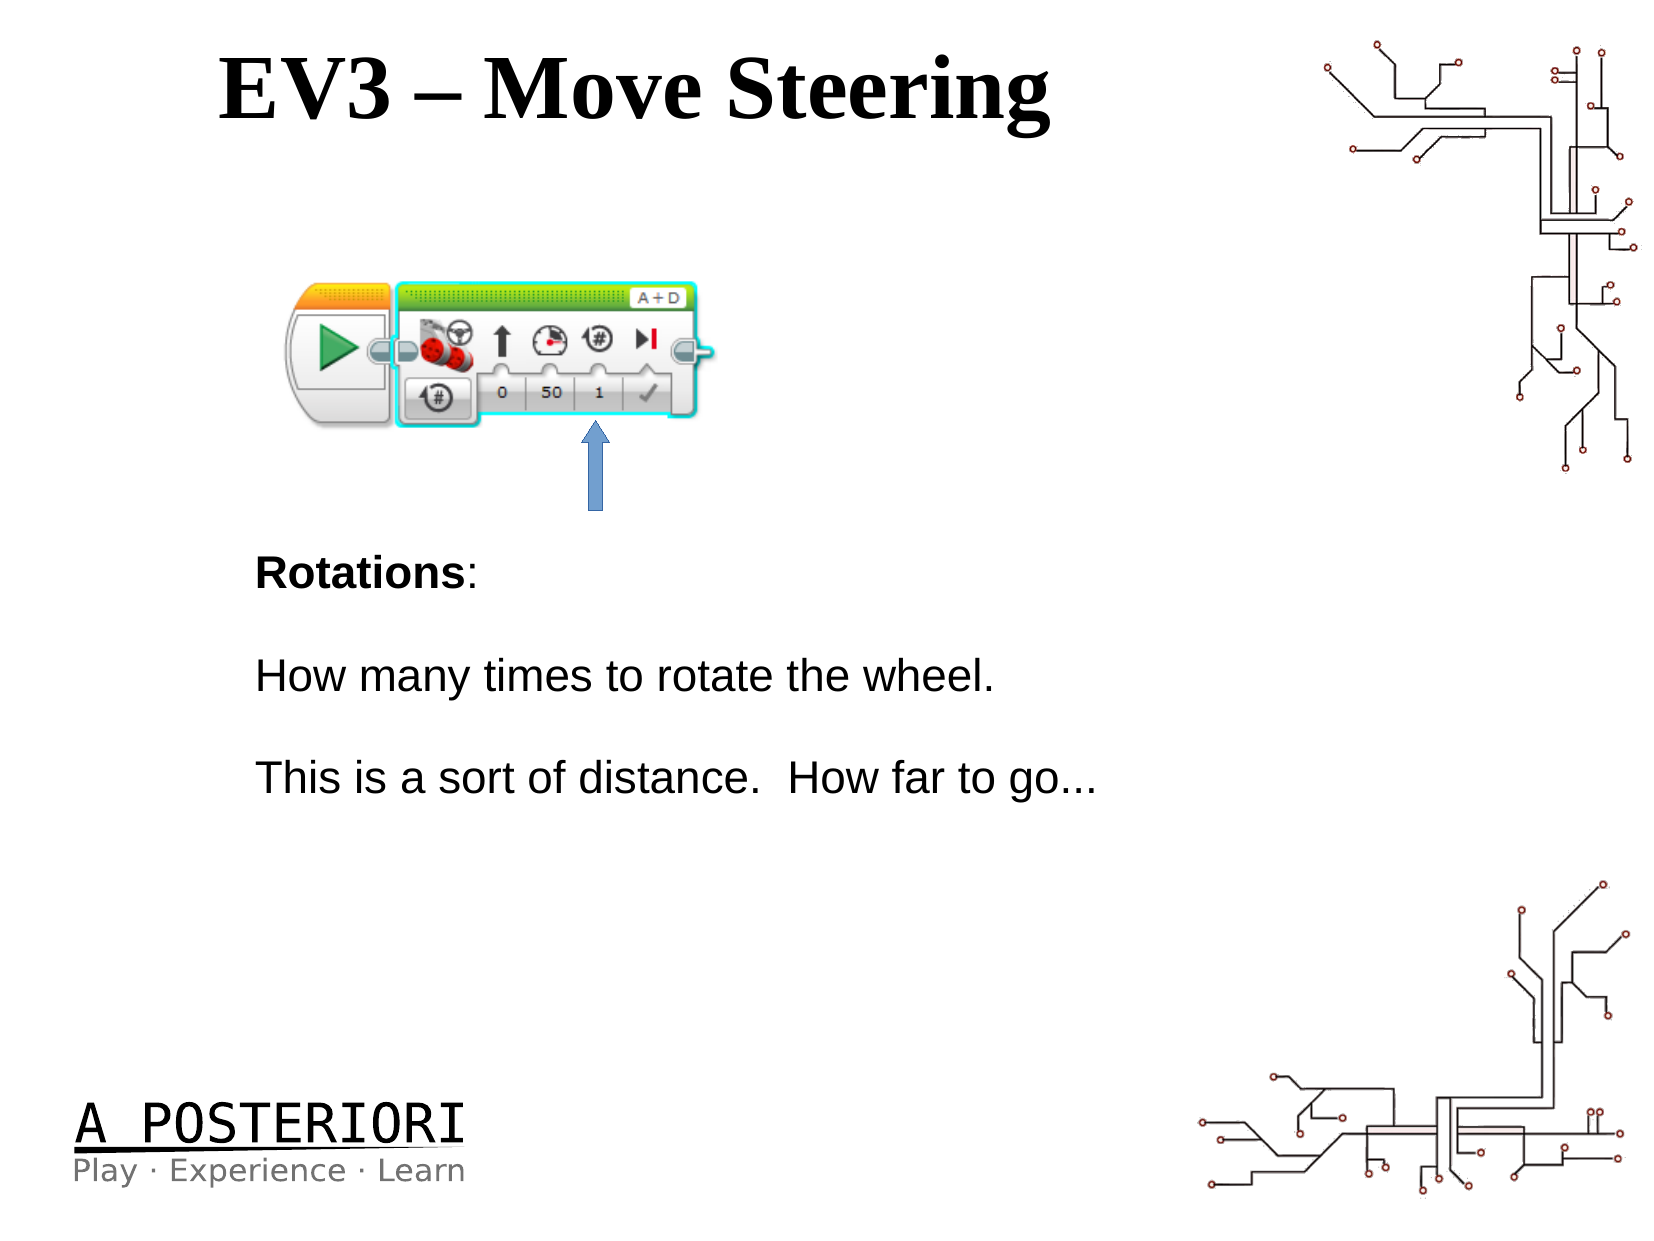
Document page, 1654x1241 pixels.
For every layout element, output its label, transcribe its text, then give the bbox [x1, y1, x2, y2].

picture [270, 269, 721, 439]
text_box Rotations: How many times to rotate the wheel. This is a sort of distance. How far to go... [240, 540, 1216, 840]
picture [1305, 35, 1643, 496]
picture [1175, 862, 1636, 1201]
text_box [581, 420, 610, 511]
title EV3 – Move Steering [11, 0, 1261, 190]
picture [73, 1101, 466, 1189]
